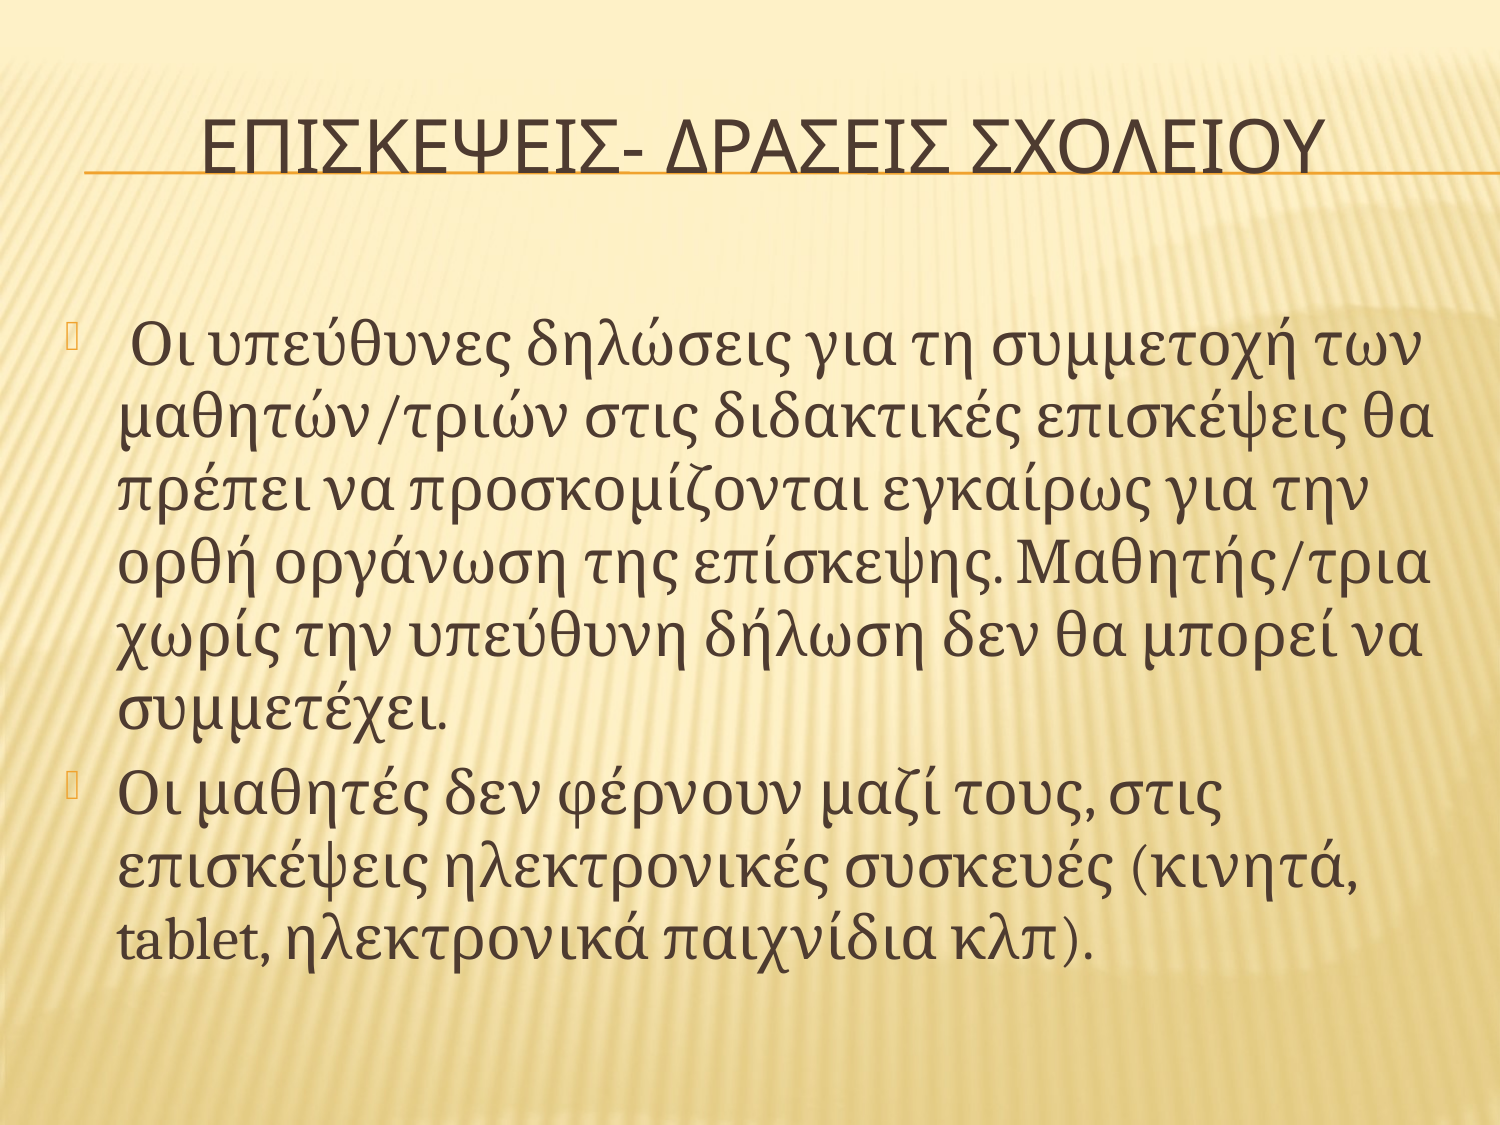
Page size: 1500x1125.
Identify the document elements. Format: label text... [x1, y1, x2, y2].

list Οι υπεύθυνες δηλώσεις για τη συμμετοχή των μαθητών/τριών στις διδακτικές επισκέψεις θα πρέπει να προσκομίζονται εγκαίρως για την ορθή οργάνωση της επίσκεψης. Μαθητής/τρια χωρίς την υπεύθυνη δήλωση δεν θα μπορεί να συμμετέχει. Οι μαθητές δεν φέρνουν μαζί τους, στις επισκέψεις ηλεκτρονικές συσκευές (κινητά, tablet, ηλεκτρονικά παιχνίδια κλπ). [50, 212, 1475, 1040]
title ΕΠΙΣΚΕΨΕΙΣ- ΔΡΑΣΕΙΣ ΣΧΟΛΕΙΟΥ [50, 75, 1475, 212]
picture [0, 0, 1500, 1125]
